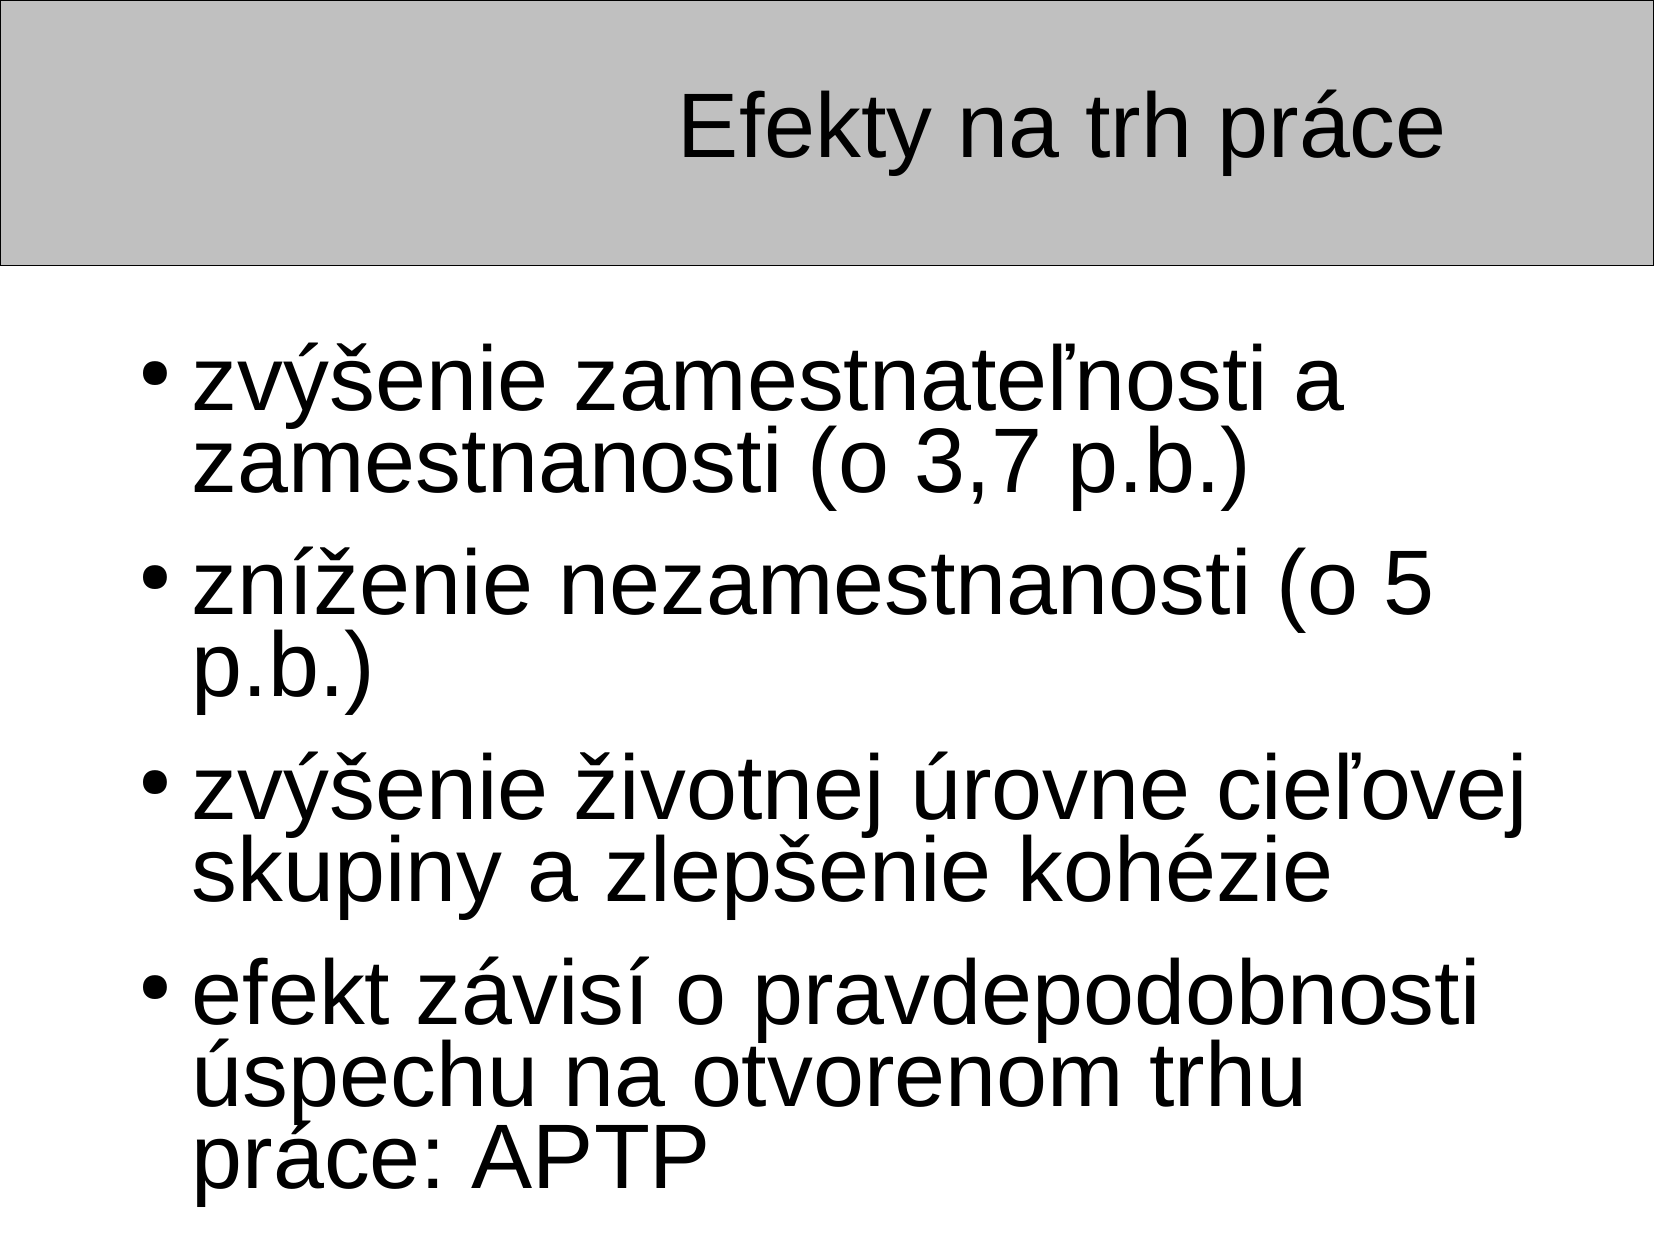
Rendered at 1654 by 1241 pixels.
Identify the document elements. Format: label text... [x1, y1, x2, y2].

list zvýšenie zamestnateľnosti a zamestnanosti (o 3,7 p.b.) zníženie nezamestnanosti (o 5 p.b.) zvýšenie životnej úrovne cieľovej skupiny a zlepšenie kohézie efekt závisí o pravdepodobnosti úspechu na otvorenom trhu práce: APTP [121, 344, 1533, 1226]
title Efekty na trh práce [561, 37, 1565, 229]
